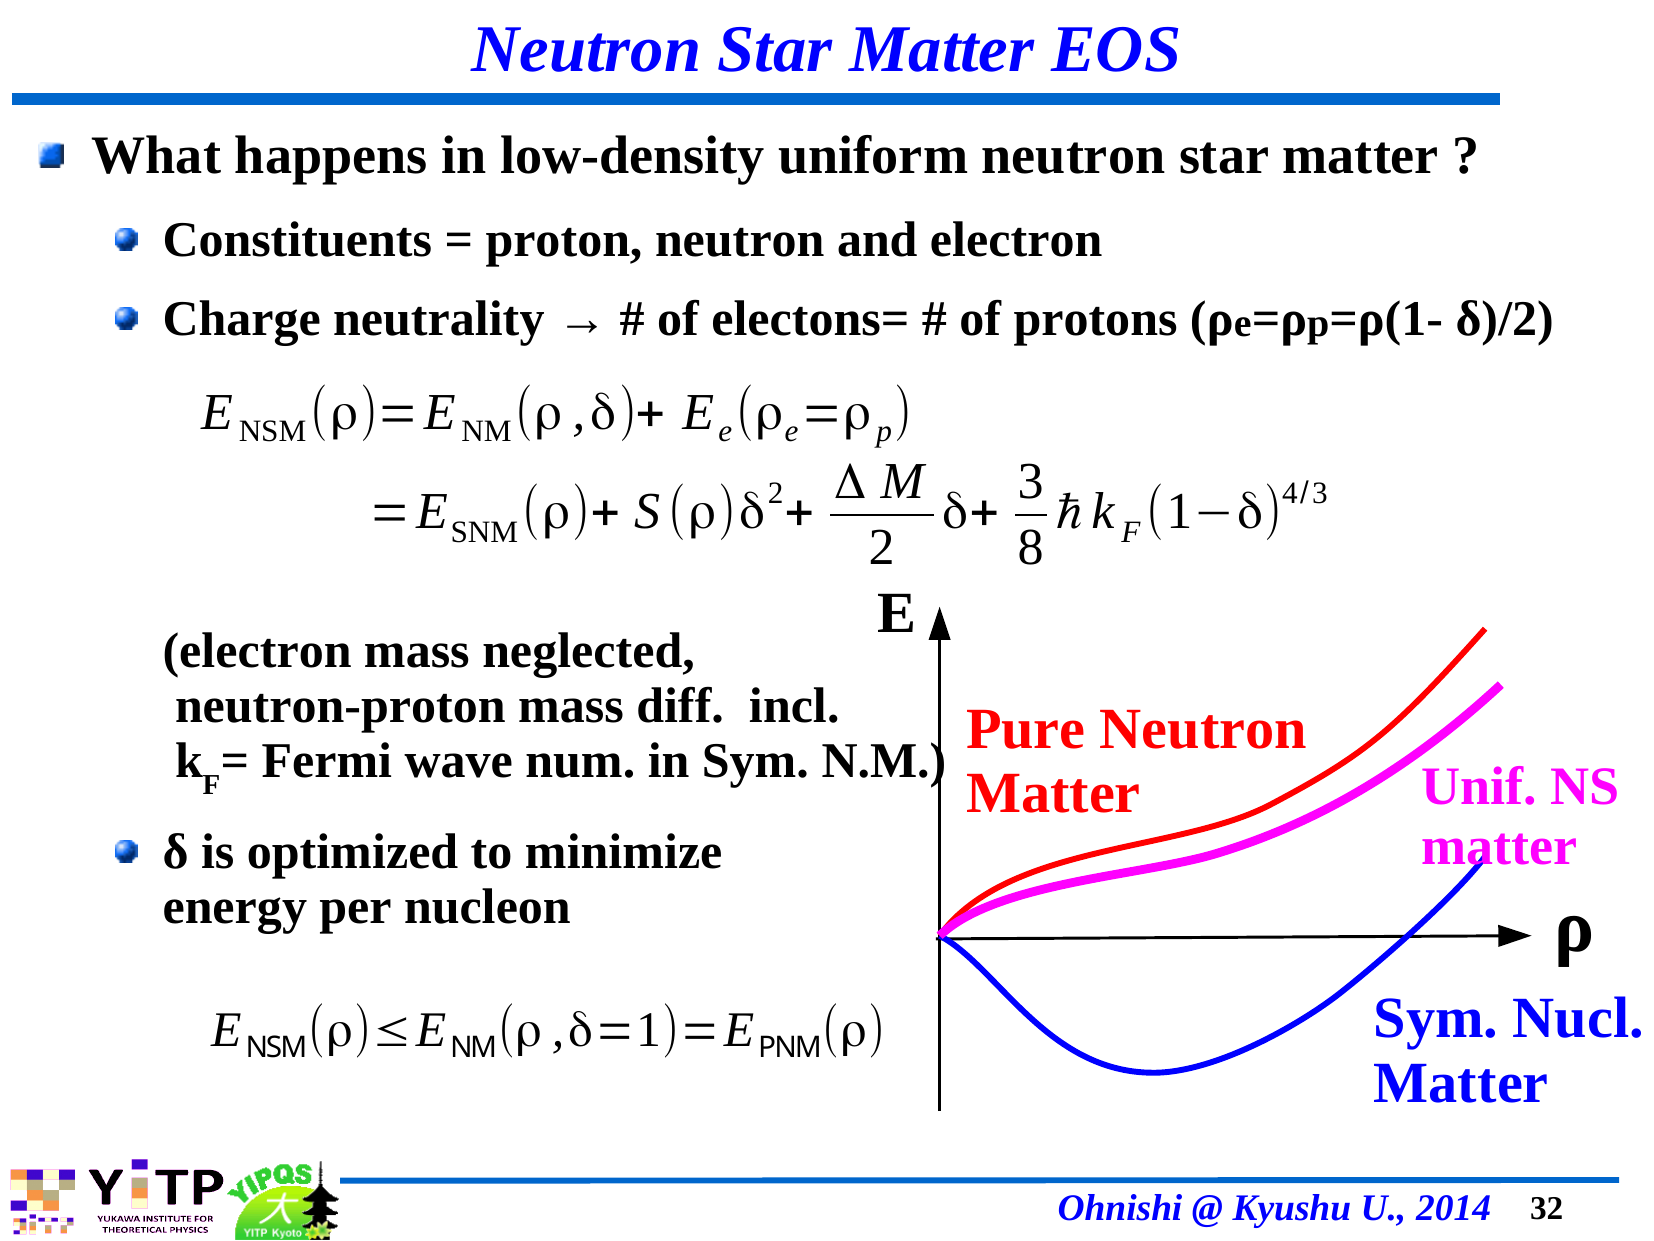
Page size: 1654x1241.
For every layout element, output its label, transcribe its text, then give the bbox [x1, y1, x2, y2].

text_box Sym. Nucl. Matter [1581, 985, 1654, 1118]
title Neutron Star Matter EOS [0, 0, 1654, 99]
chart [192, 383, 1333, 577]
picture [0, 1154, 340, 1241]
list What happens in low-density uniform neutron star matter ? Constituents = proton, neutron and electron Charge neutrality → # of electons= # of protons (ρe=ρp=ρ(1- δ)/2) (electron mass neglected, neutron-proton mass diff. incl. kF= Fermi wave num. in Sym. N.M.) δ is optimized to minimize energy per nucleon [20, 124, 1581, 1137]
text_box ρ [1581, 884, 1604, 968]
chart [201, 1000, 893, 1061]
text_box Unif. NS matter [1421, 756, 1621, 879]
